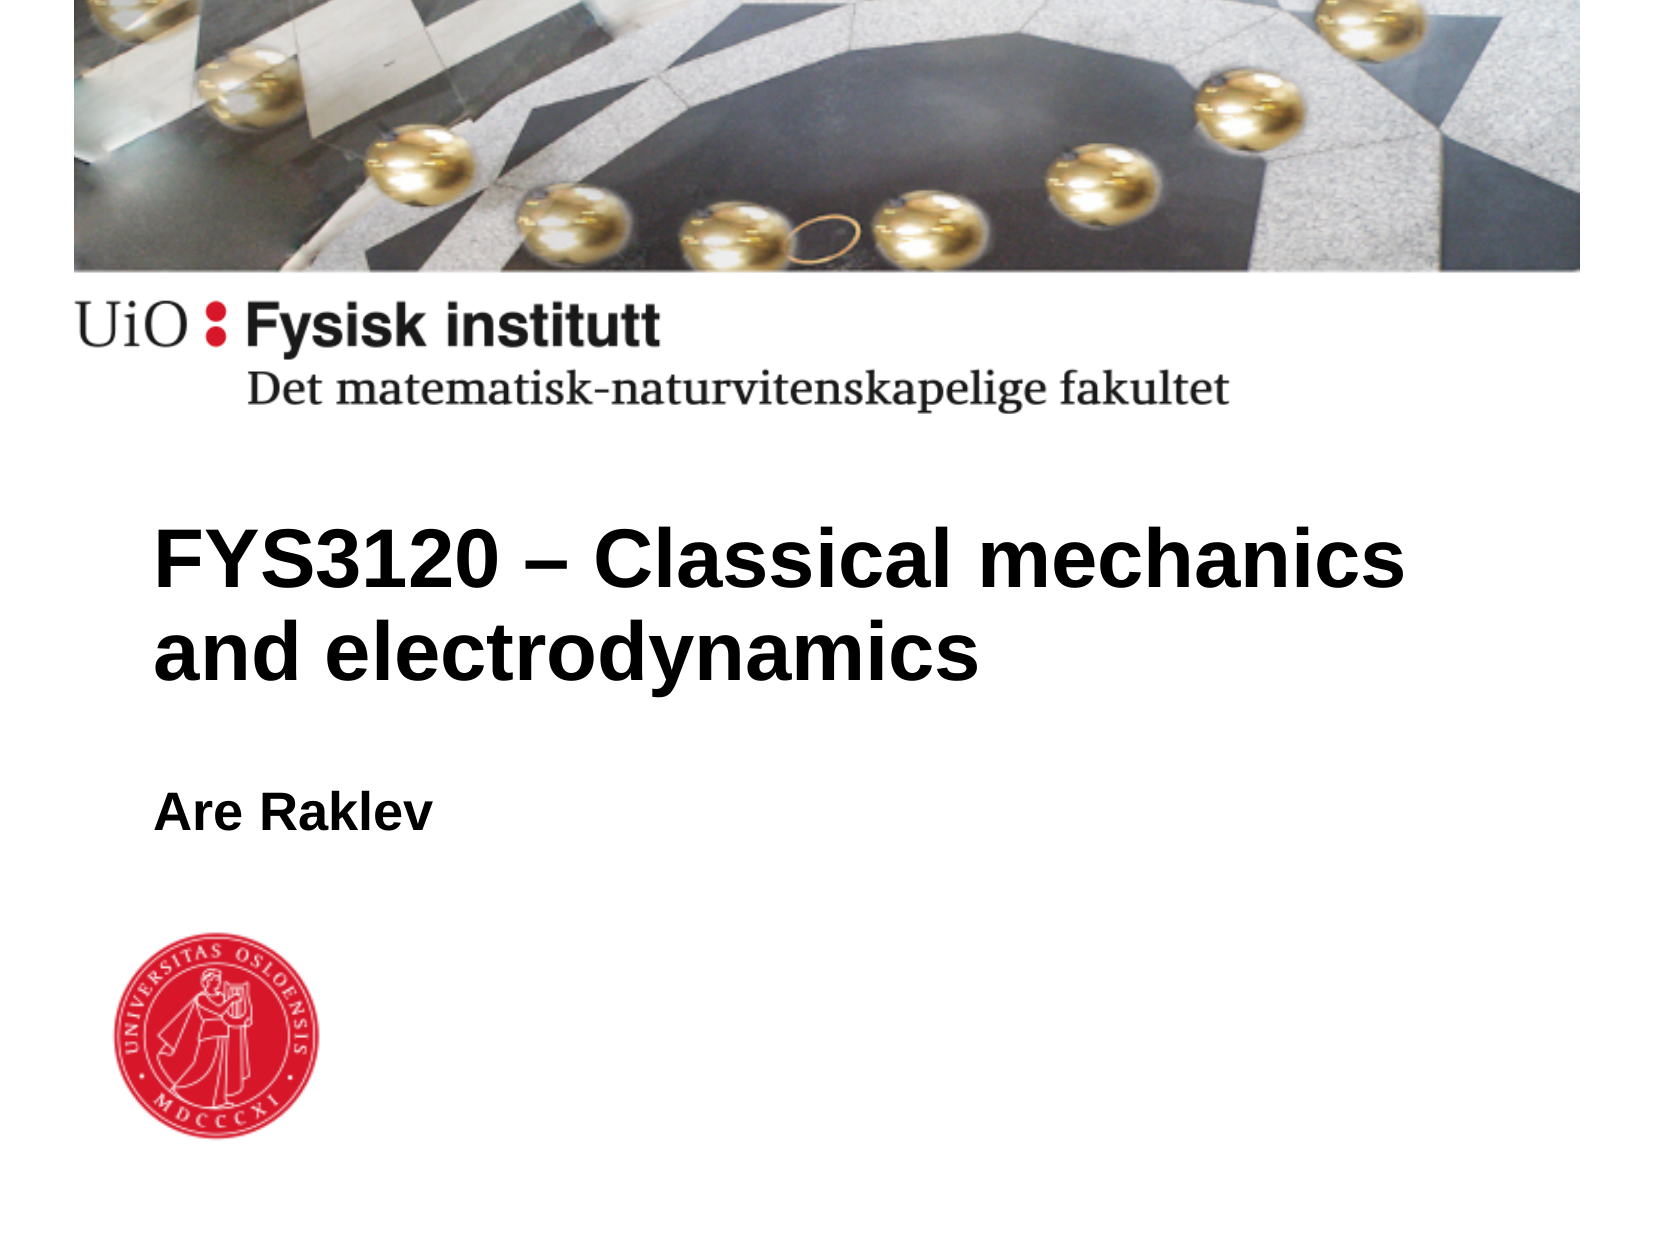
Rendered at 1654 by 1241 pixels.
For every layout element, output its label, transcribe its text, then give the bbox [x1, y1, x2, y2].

subtitle FYS3120 – Classical mechanics and electrodynamics [153, 512, 1418, 699]
picture [109, 927, 326, 1147]
picture [72, 292, 1238, 420]
picture [74, 0, 1580, 280]
title Are Raklev [153, 743, 1500, 880]
